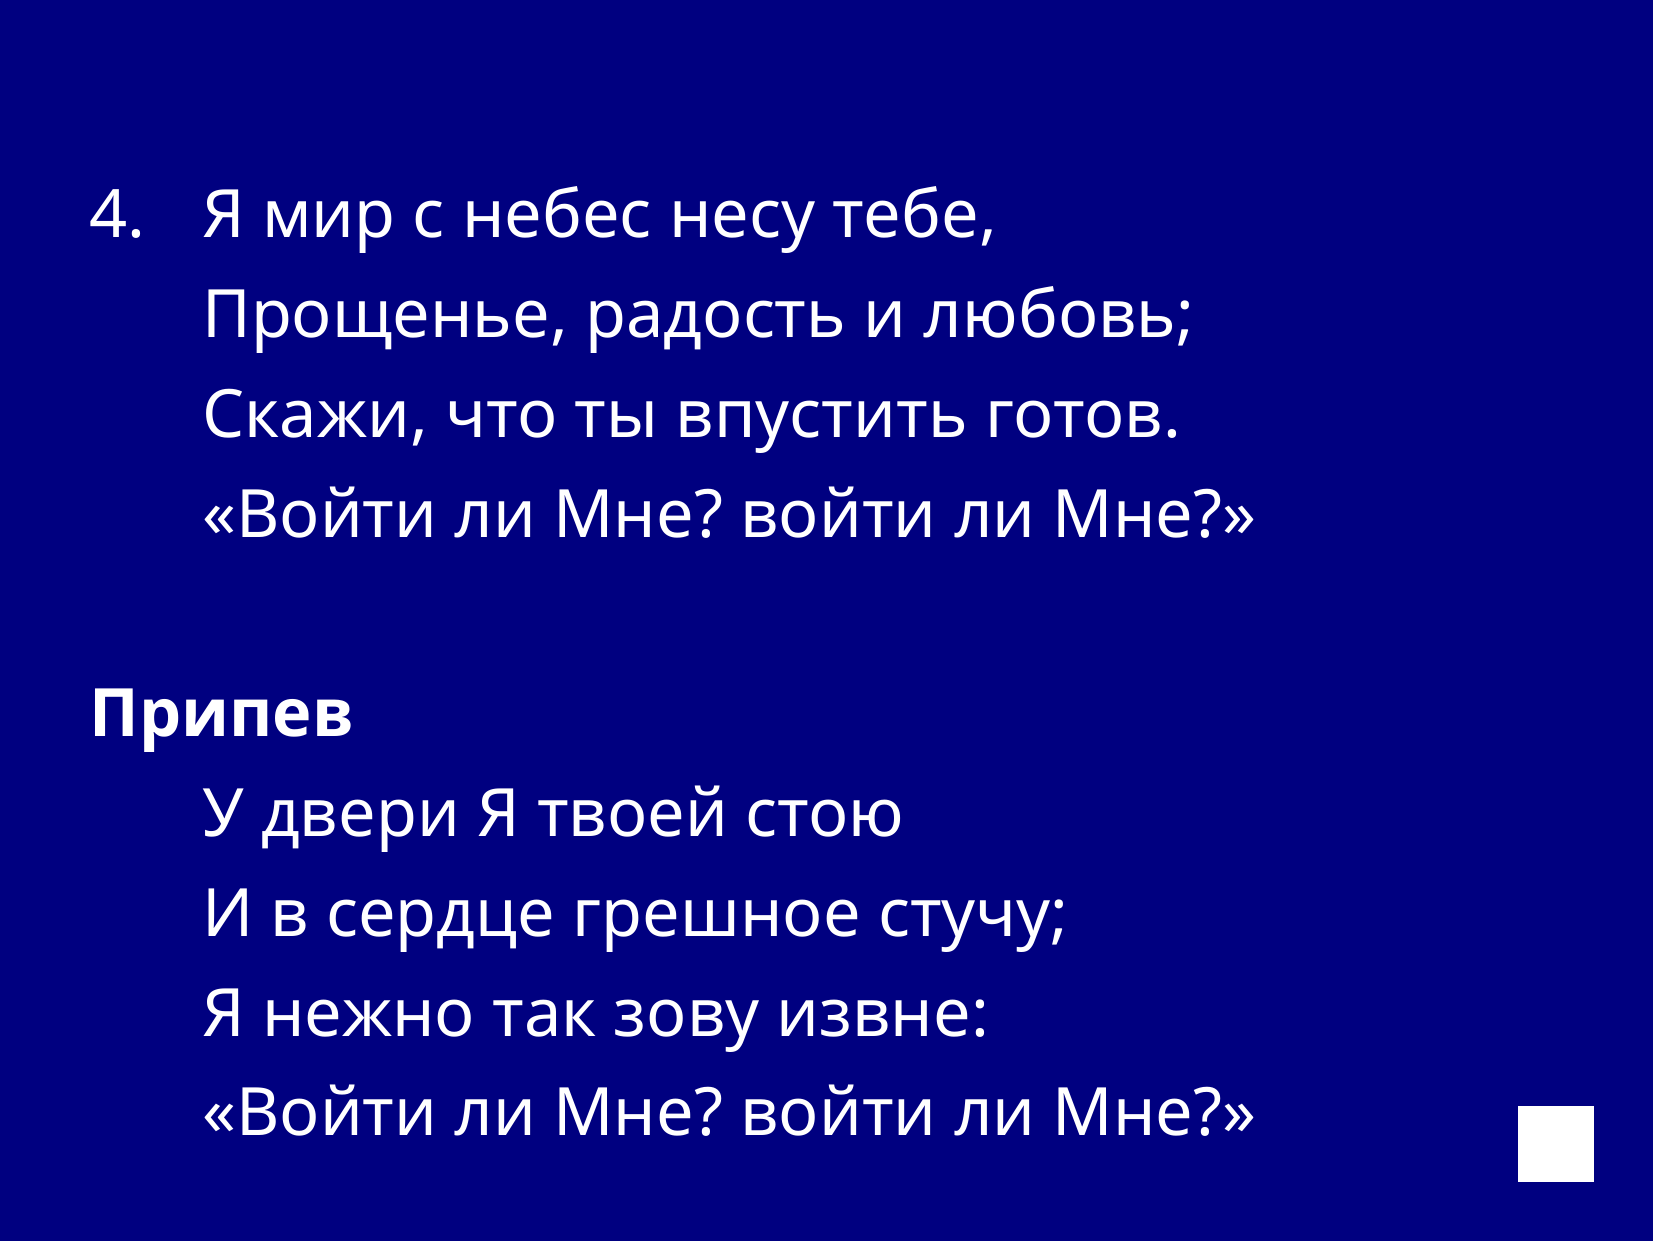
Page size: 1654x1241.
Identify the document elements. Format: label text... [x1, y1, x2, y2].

text_box 4. Я мир с небес несу тебе, Прощенье, радость и любовь; Скажи, что ты впустить готов. «Войти ли Мне? войти ли Мне?» Припев У двери Я твоей стою И в сердце грешное стучу; Я нежно так зову извне: «Войти ли Мне? войти ли Мне?» [75, 150, 1576, 1163]
text_box [1518, 1106, 1594, 1182]
